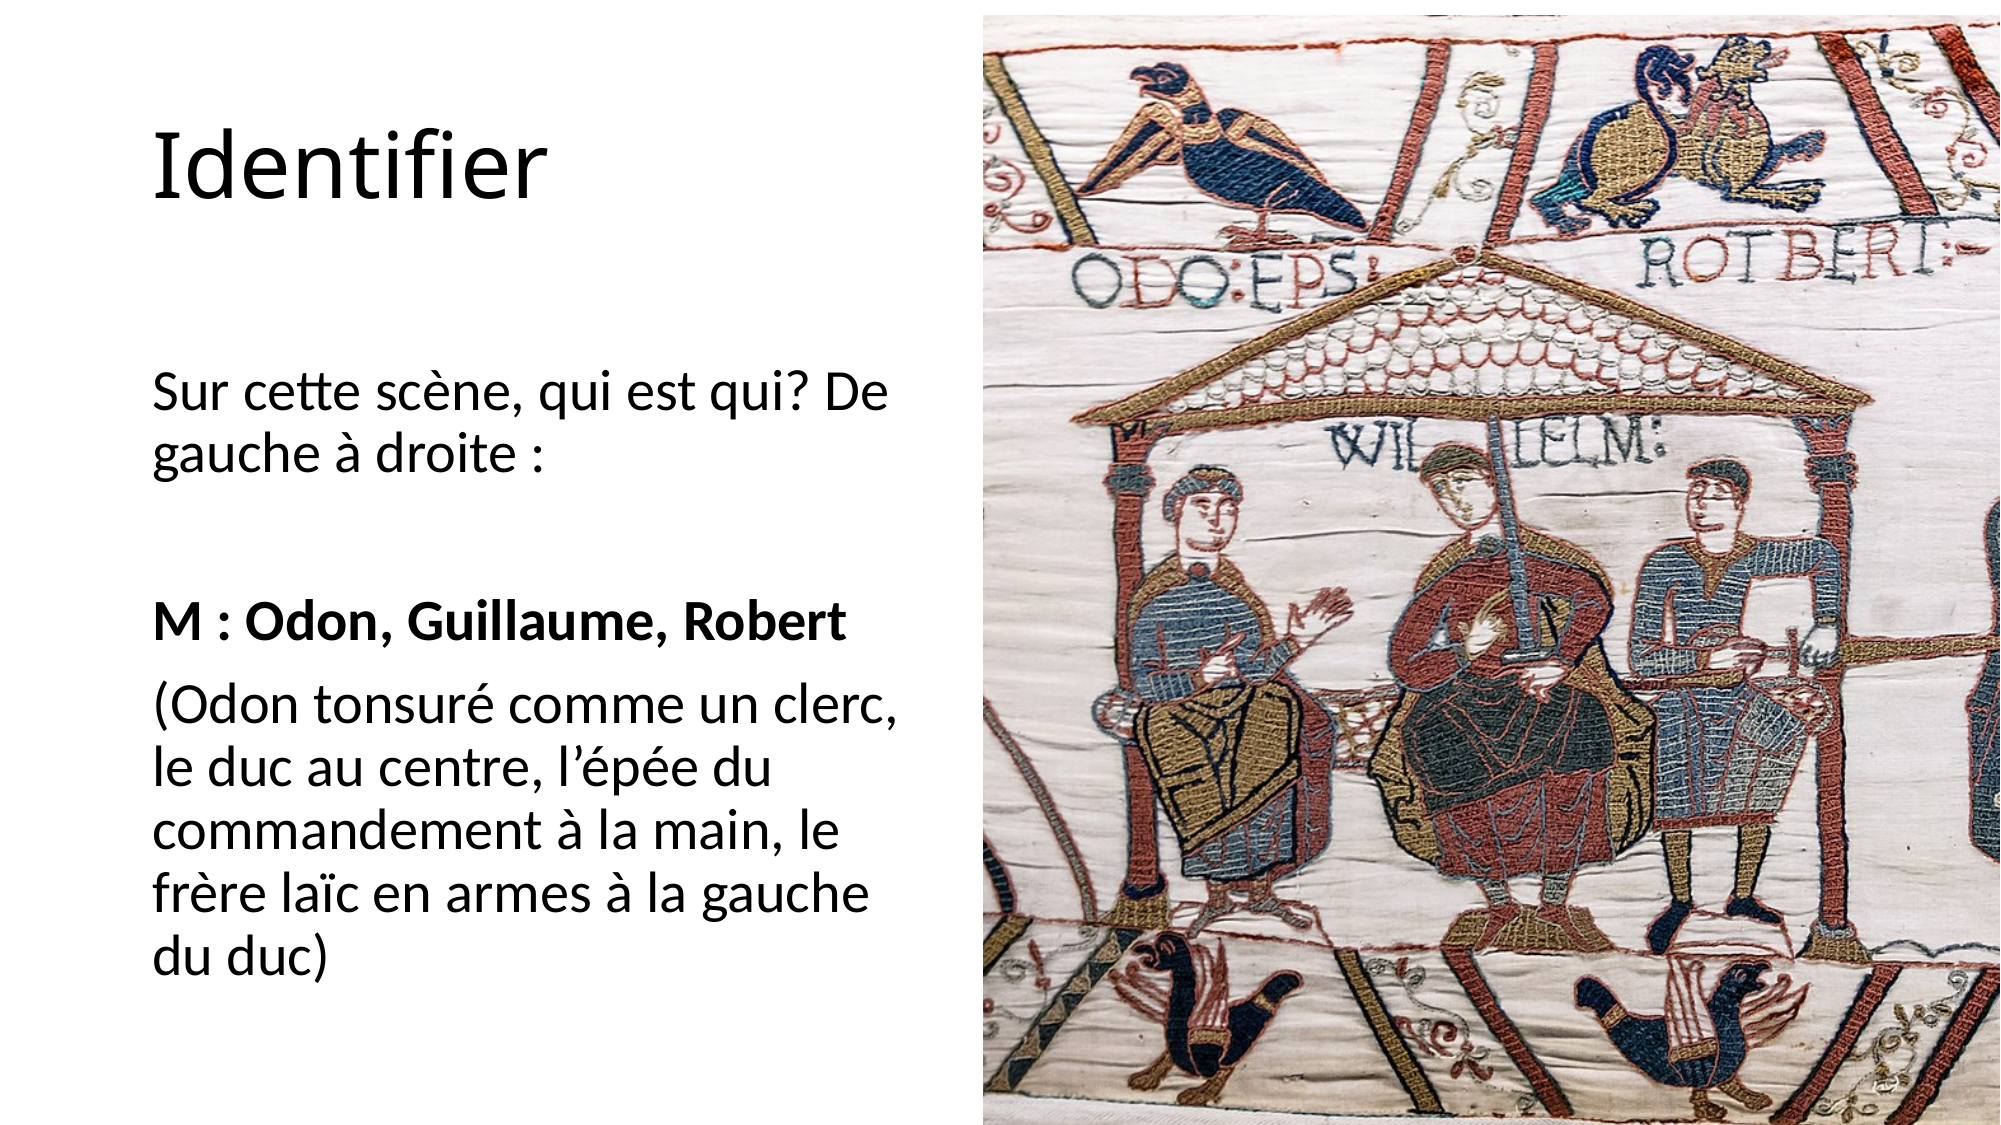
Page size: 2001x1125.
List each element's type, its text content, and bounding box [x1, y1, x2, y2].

picture [983, 15, 2000, 1125]
title Identifier [137, 59, 983, 278]
list Sur cette scène, qui est qui? De gauche à droite : M : Odon, Guillaume, Robert (Odon tonsuré comme un clerc, le duc au centre, l’épée du commandement à la main, le frère laïc en armes à la gauche du duc) [137, 352, 937, 1067]
